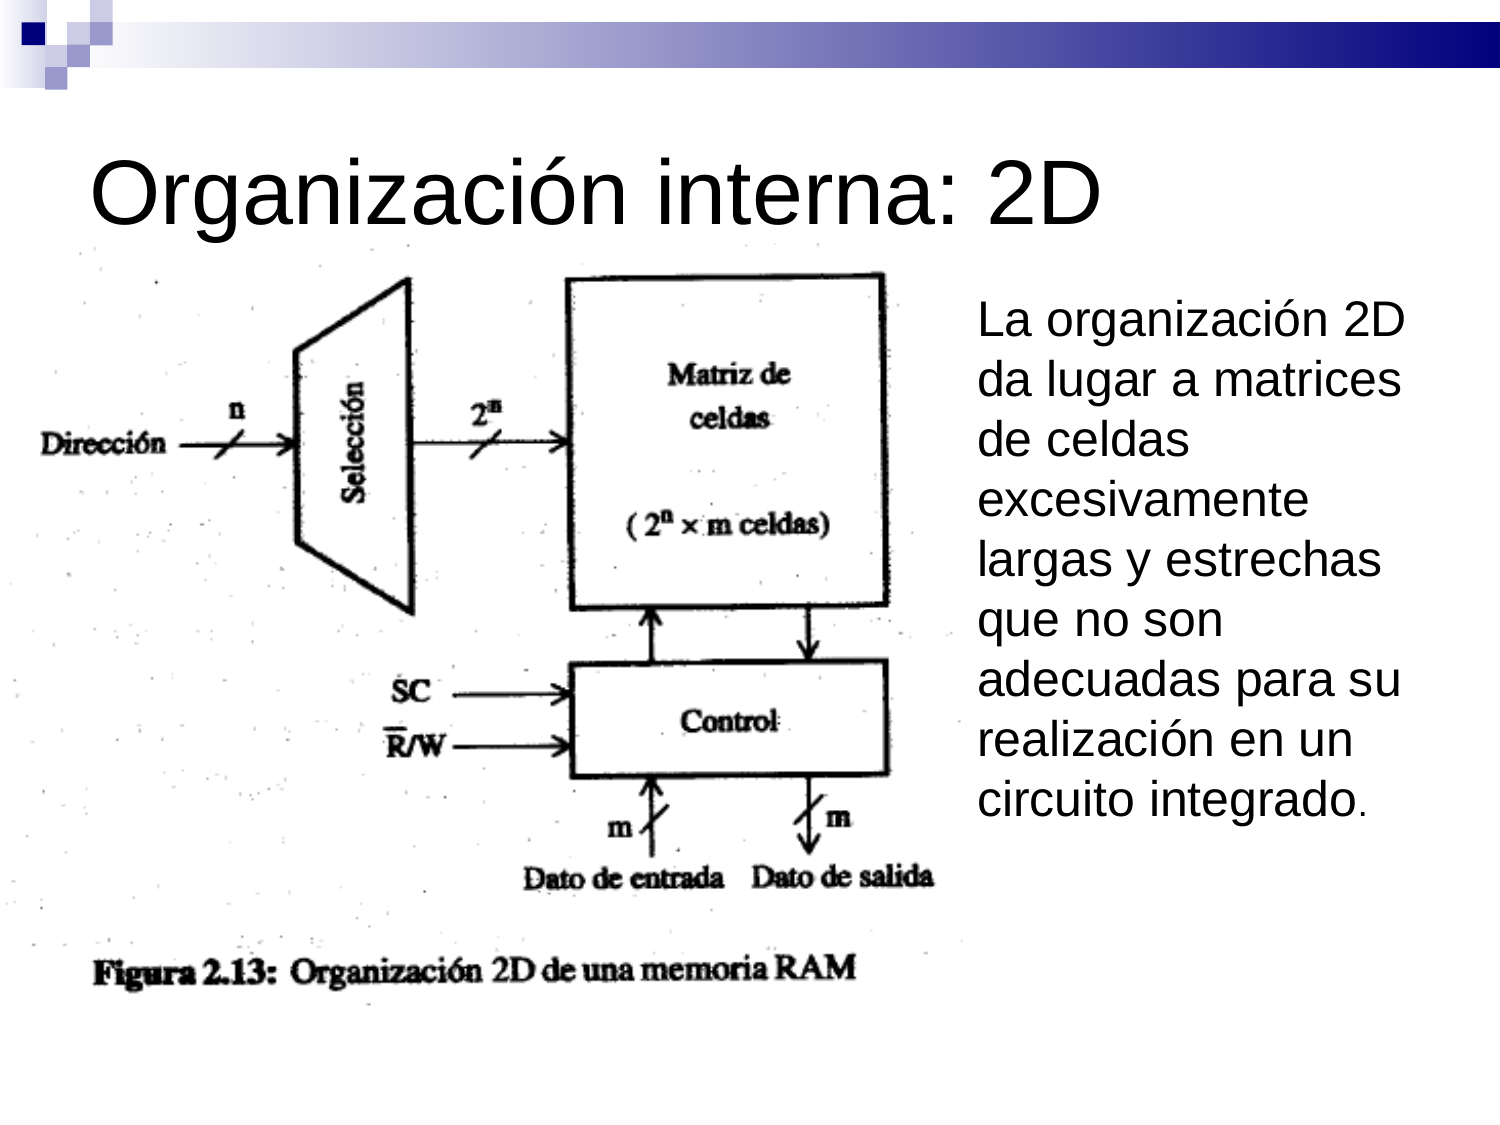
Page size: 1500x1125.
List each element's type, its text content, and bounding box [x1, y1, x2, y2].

picture [0, 243, 963, 1010]
title Organización interna: 2D [75, 75, 1426, 278]
text_box La organización 2D da lugar a matrices de celdas excesivamente largas y estrechas que no son adecuadas para su realización en un circuito integrado. [962, 278, 1459, 835]
